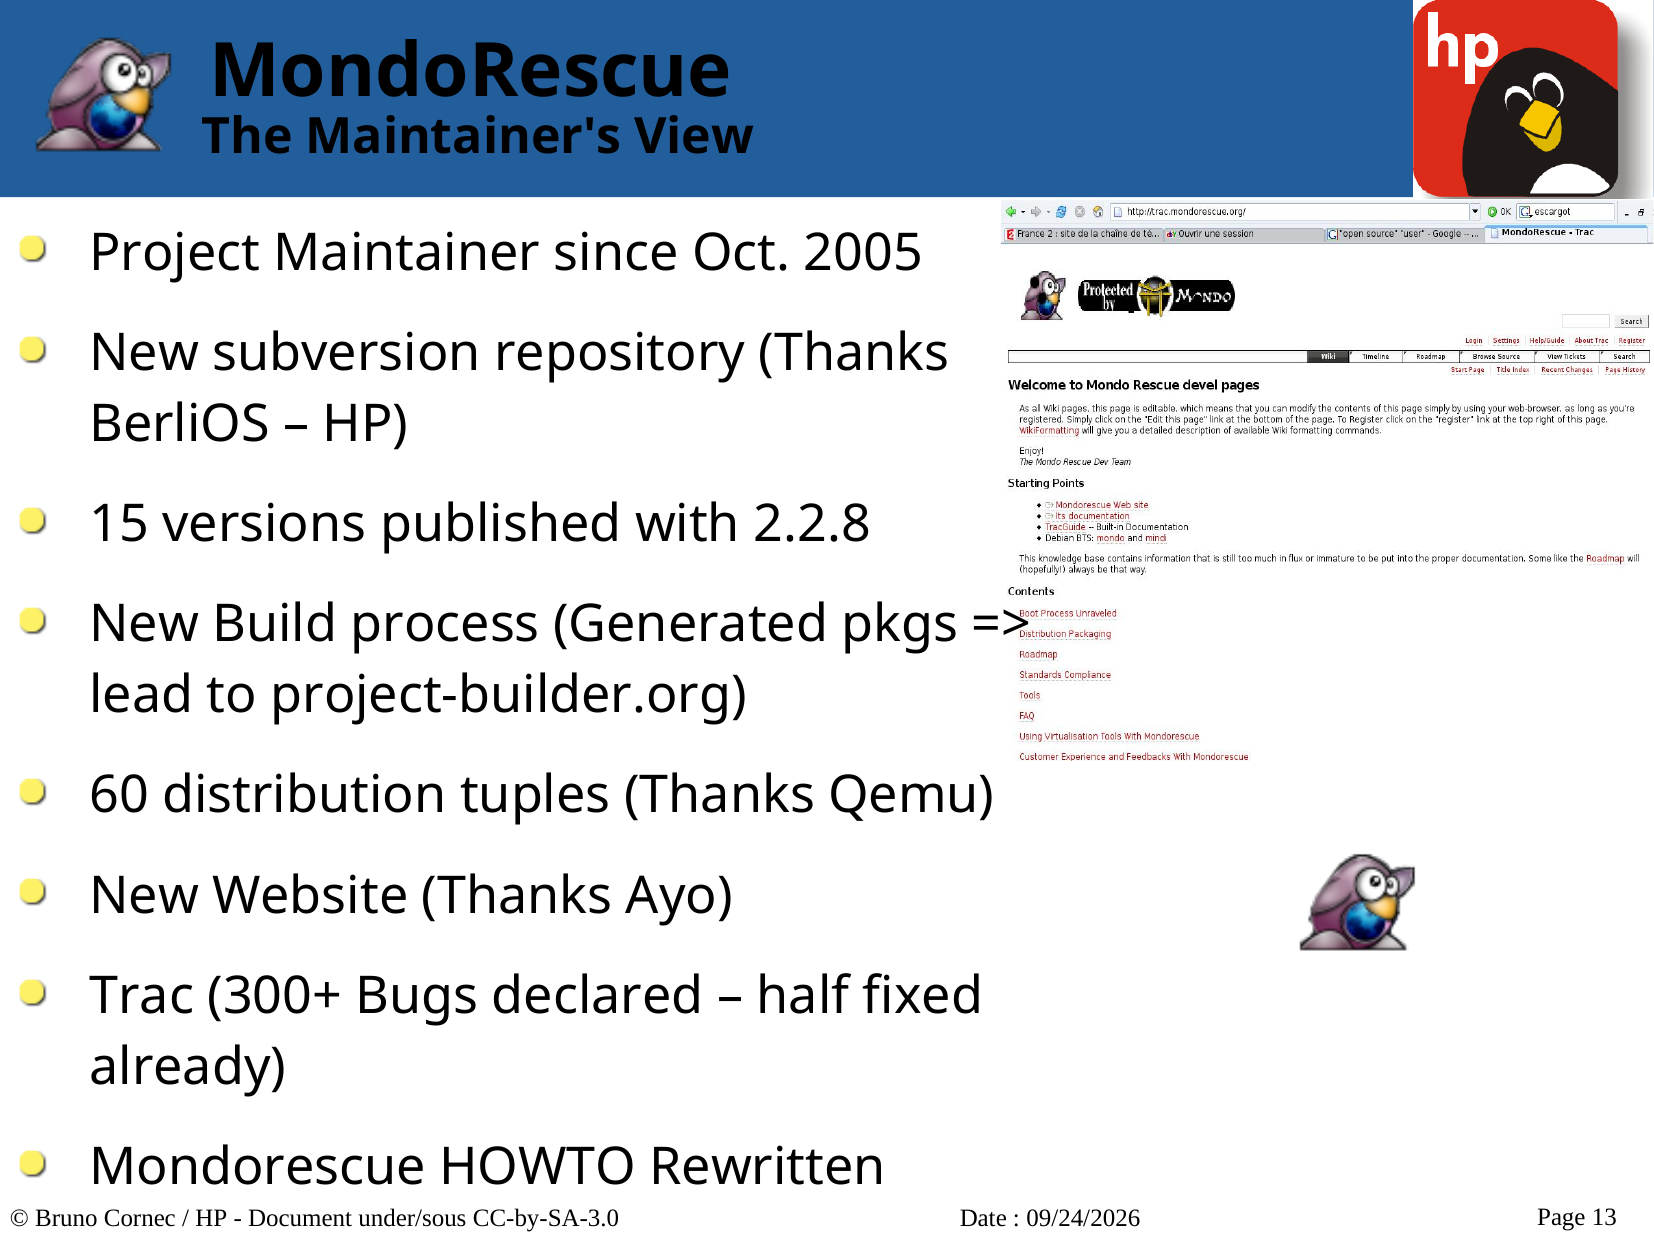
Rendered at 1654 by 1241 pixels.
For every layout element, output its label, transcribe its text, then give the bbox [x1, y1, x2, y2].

title The Maintainer's View [201, 32, 1191, 241]
picture [0, 0, 211, 199]
picture [1269, 821, 1449, 991]
picture [1049, 0, 1654, 761]
list Project Maintainer since Oct. 2005 New subversion repository (Thanks BerliOS – HP) 15 versions published with 2.2.8 New Build process (Generated pkgs => lead to project-builder.org) 60 distribution tuples (Thanks Qemu) New Website (Thanks Ayo) Trac (300+ Bugs declared – half fixed already) Mondorescue HOWTO Rewritten Mailing List activity [6, 214, 1049, 1177]
